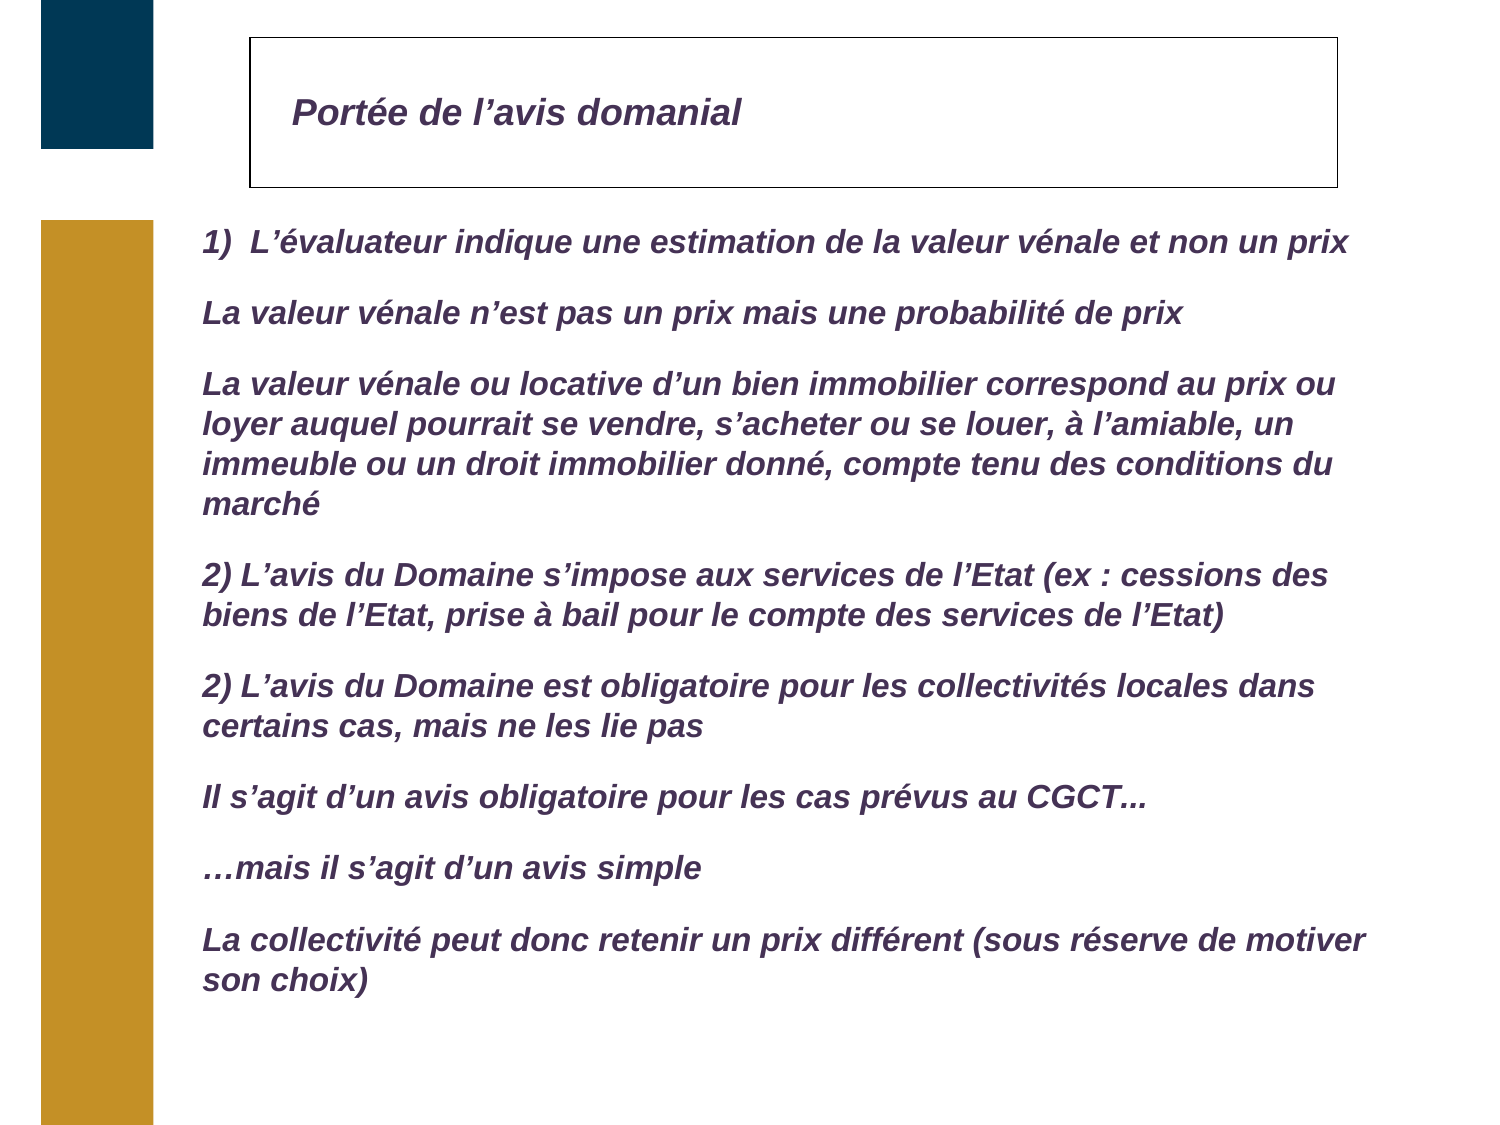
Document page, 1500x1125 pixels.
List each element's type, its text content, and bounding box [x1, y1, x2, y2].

text_box Portée de l’avis domanial [249, 37, 1338, 188]
text_box 1) L’évaluateur indique une estimation de la valeur vénale et non un prix La valeur vénale n’est pas un prix mais une probabilité de prix La valeur vénale ou locative d’un bien immobilier correspond au prix ou loyer auquel pourrait se vendre, s’acheter ou se louer, à l’amiable, un immeuble ou un droit immobilier donné, compte tenu des conditions du marché 2) L’avis du Domaine s’impose aux services de l’Etat (ex : cessions des biens de l’Etat, prise à bail pour le compte des services de l’Etat) 2) L’avis du Domaine est obligatoire pour les collectivités locales dans certains cas, mais ne les lie pas Il s’agit d’un avis obligatoire pour les cas prévus au CGCT... …mais il s’agit d’un avis simple La collectivité peut donc retenir un prix différent (sous réserve de motiver son choix) [187, 212, 1438, 1006]
